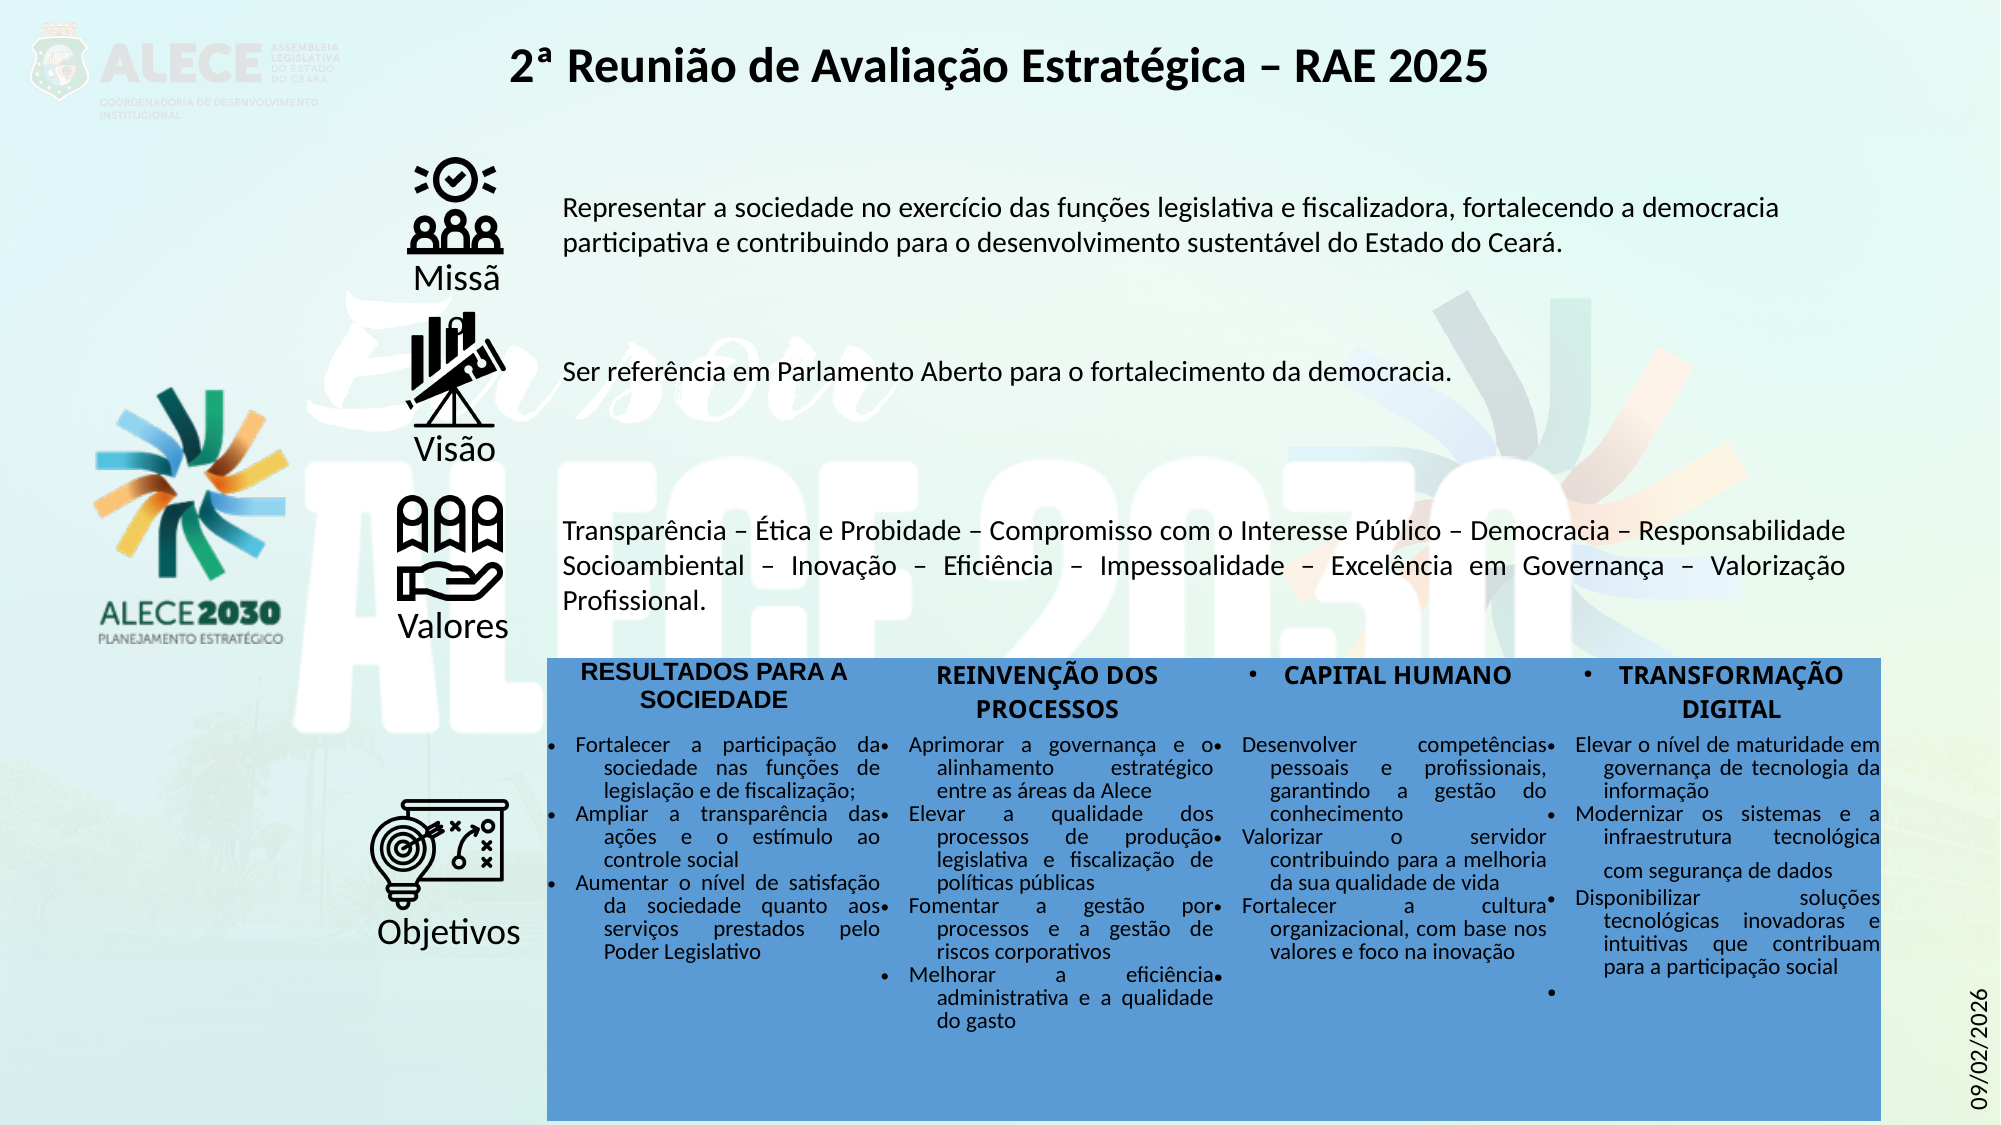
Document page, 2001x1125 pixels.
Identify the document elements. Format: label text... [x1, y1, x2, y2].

table_header TRANSFORMAÇÃO DIGITAL [1547, 658, 1881, 735]
picture [370, 785, 509, 899]
table_header REINVENÇÃO DOS PROCESSOS​ [881, 658, 1214, 735]
table_header CAPITAL HUMANO [1214, 658, 1547, 735]
table_cell Desenvolver competências pessoais e profissionais, garantindo a gestão do conhecimento​ Valorizar o servidor contribuindo para a melhoria da sua qualidade de vida​ Fortalecer a cultura organizacional, com base nos valores e foco na inovação​ [1214, 735, 1547, 1121]
title 2ª Reunião de Avaliação Estratégica – RAE 2025 [475, 29, 1525, 104]
text_box Ser referência em Parlamento Aberto para o fortalecimento da democracia. [547, 344, 1741, 396]
text_box Transparência – Ética e Probidade – Compromisso com o Interesse Público – Democracia – Responsabilidade Socioambiental – Inovação – Eficiência – Impessoalidade – Excelência em Governança – Valorização Profissional​. [547, 503, 1893, 625]
picture [387, 301, 524, 438]
table_cell Aprimorar a governança e o alinhamento estratégico entre as áreas da Alece​ Elevar a qualidade dos processos de produção legislativa e fiscalização de políticas públicas​ Fomentar a gestão por processos e a gestão de riscos corporativos​ Melhorar a eficiência administrativa e a qualidade do gasto​ [881, 735, 1214, 1121]
text_box Missão [388, 245, 526, 307]
table_header RESULTADOS PARA A SOCIEDADE​ [547, 658, 881, 735]
text_box 09/02/2026 [1954, 972, 2000, 1125]
text_box Representar a sociedade no exercício das funções legislativa e fiscalizadora, fortalecendo a democracia participativa e contribuindo para o desenvolvimento sustentável do Estado do Ceará​. [547, 181, 1893, 267]
picture [385, 489, 512, 593]
table_cell Fortalecer a participação da sociedade nas funções de legislação e de fiscalização; Ampliar a transparência das ações e o estímulo ao controle social​ Aumentar o nível de satisfação da sociedade quanto aos serviços prestados pelo Poder Legislativo​ [547, 735, 881, 1121]
picture [93, 387, 289, 644]
picture [386, 139, 532, 276]
text_box Visão [395, 416, 515, 477]
text_box Valores [379, 593, 528, 654]
text_box Objetivos [356, 899, 542, 961]
table_cell Elevar o nível de maturidade em governança de tecnologia da informação​ Modernizar os sistemas e a infraestrutura tecnológica com segurança de dados​ Disponibilizar soluções tecnológicas inovadoras e intuitivas que contribuam para a participação social​ [1547, 735, 1881, 1121]
